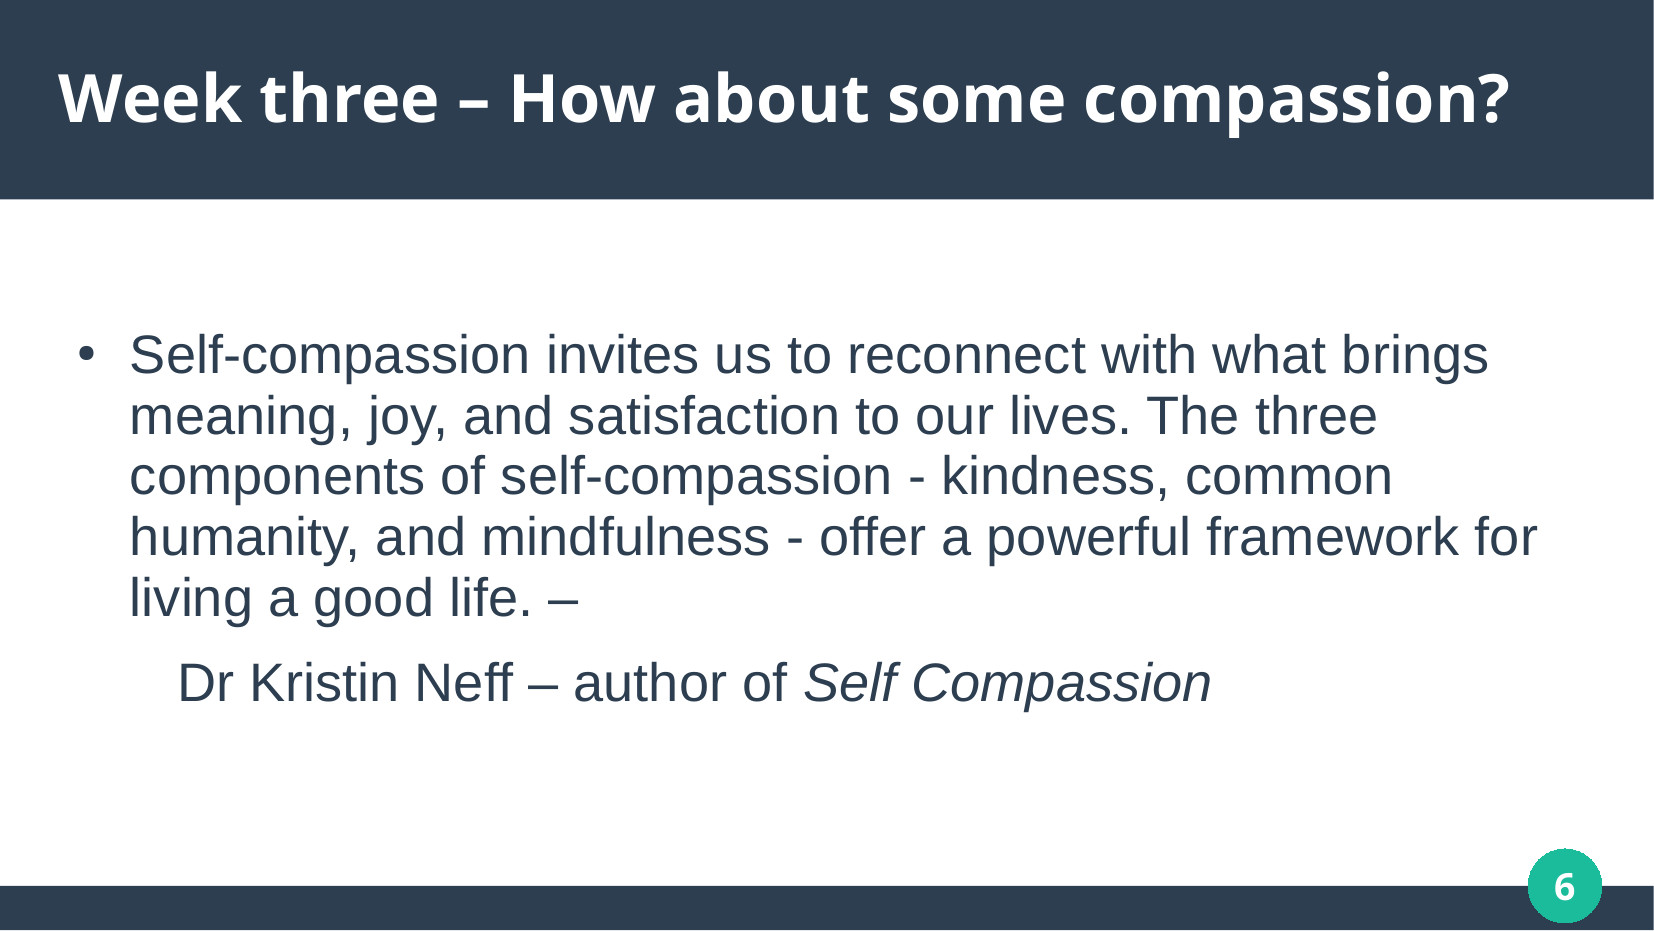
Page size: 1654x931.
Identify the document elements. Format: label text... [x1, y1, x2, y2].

list Self-compassion invites us to reconnect with what brings meaning, joy, and satisfaction to our lives. The three components of self-compassion - kindness, common humanity, and mindfulness - offer a powerful framework for living a good life. – Dr Kristin Neff – author of Self Compassion [59, 324, 1595, 864]
title Week three – How about some compassion? [59, 37, 1595, 156]
